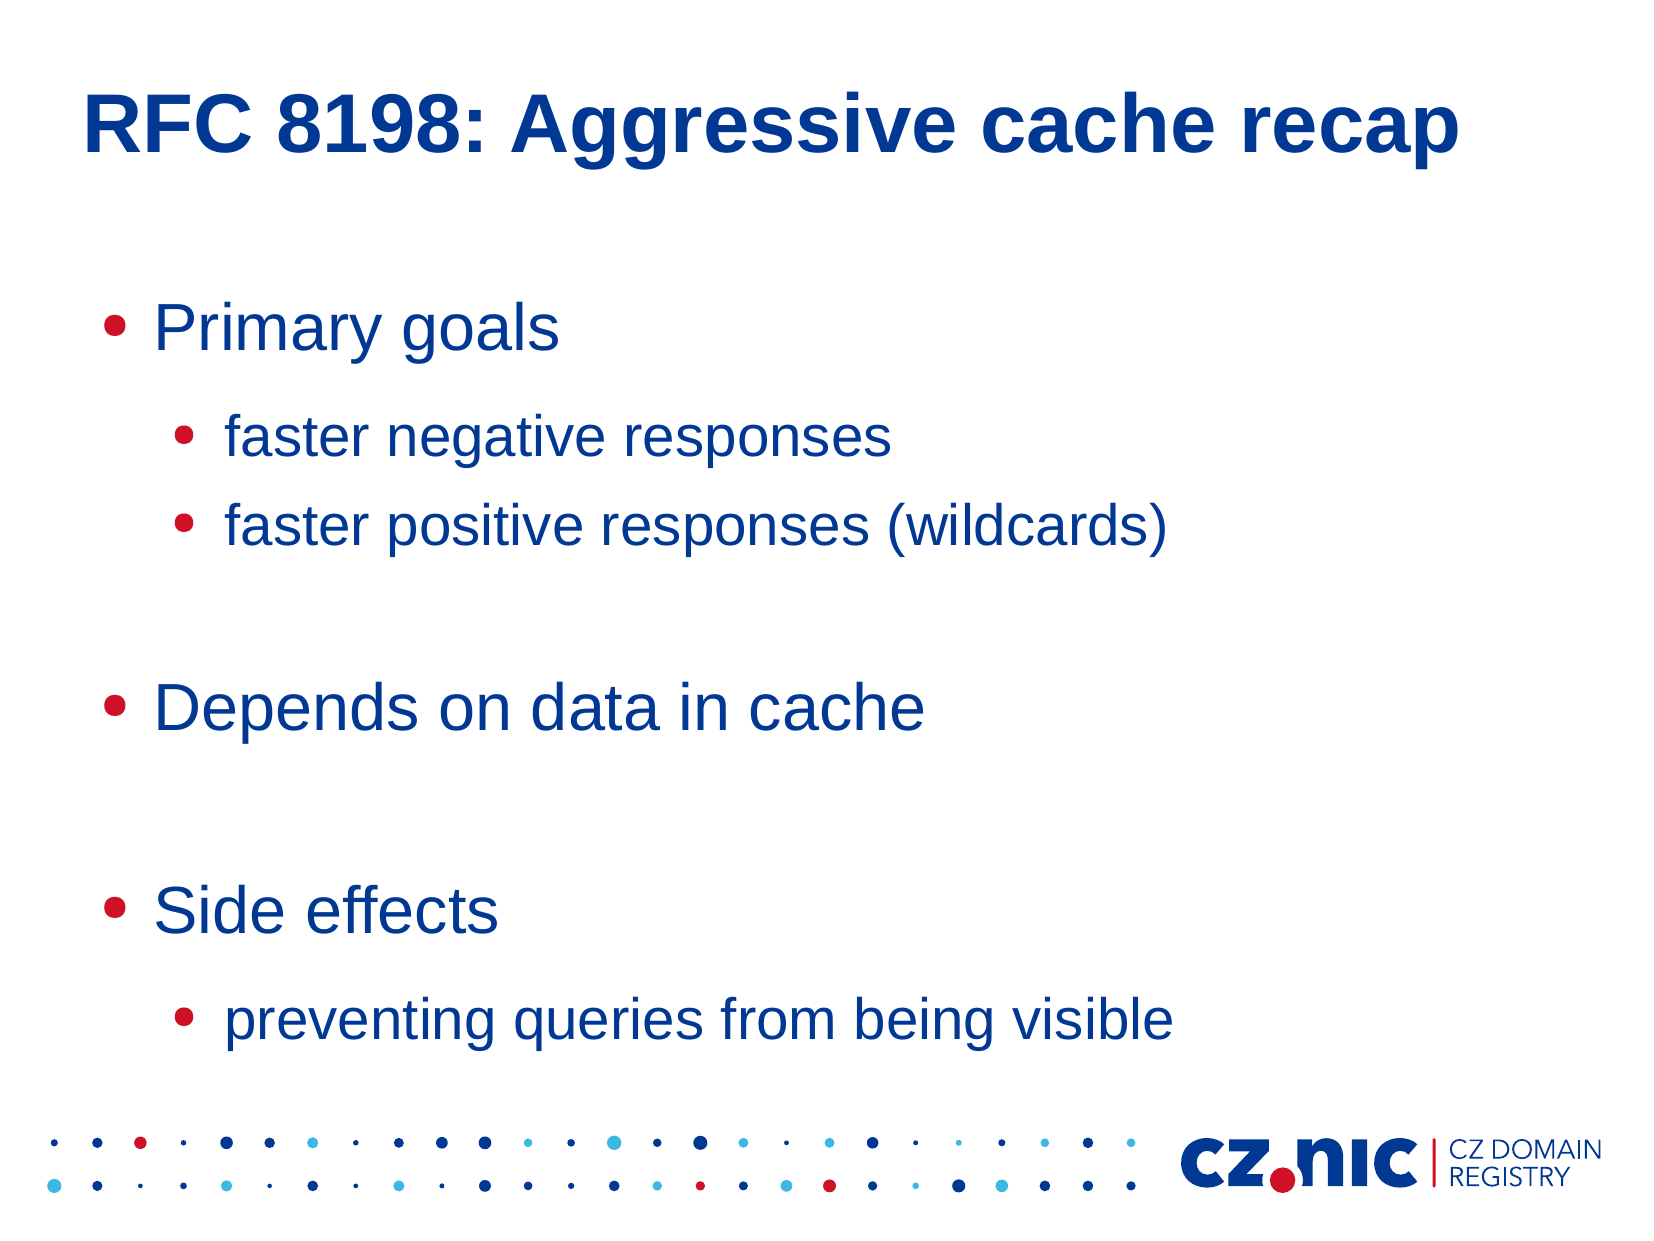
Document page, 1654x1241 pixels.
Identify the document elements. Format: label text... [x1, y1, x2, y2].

title RFC 8198: Aggressive cache recap [82, 70, 1571, 178]
list Primary goals faster negative responses faster positive responses (wildcards) Depends on data in cache Side effects preventing queries from being visible [82, 290, 1571, 1010]
